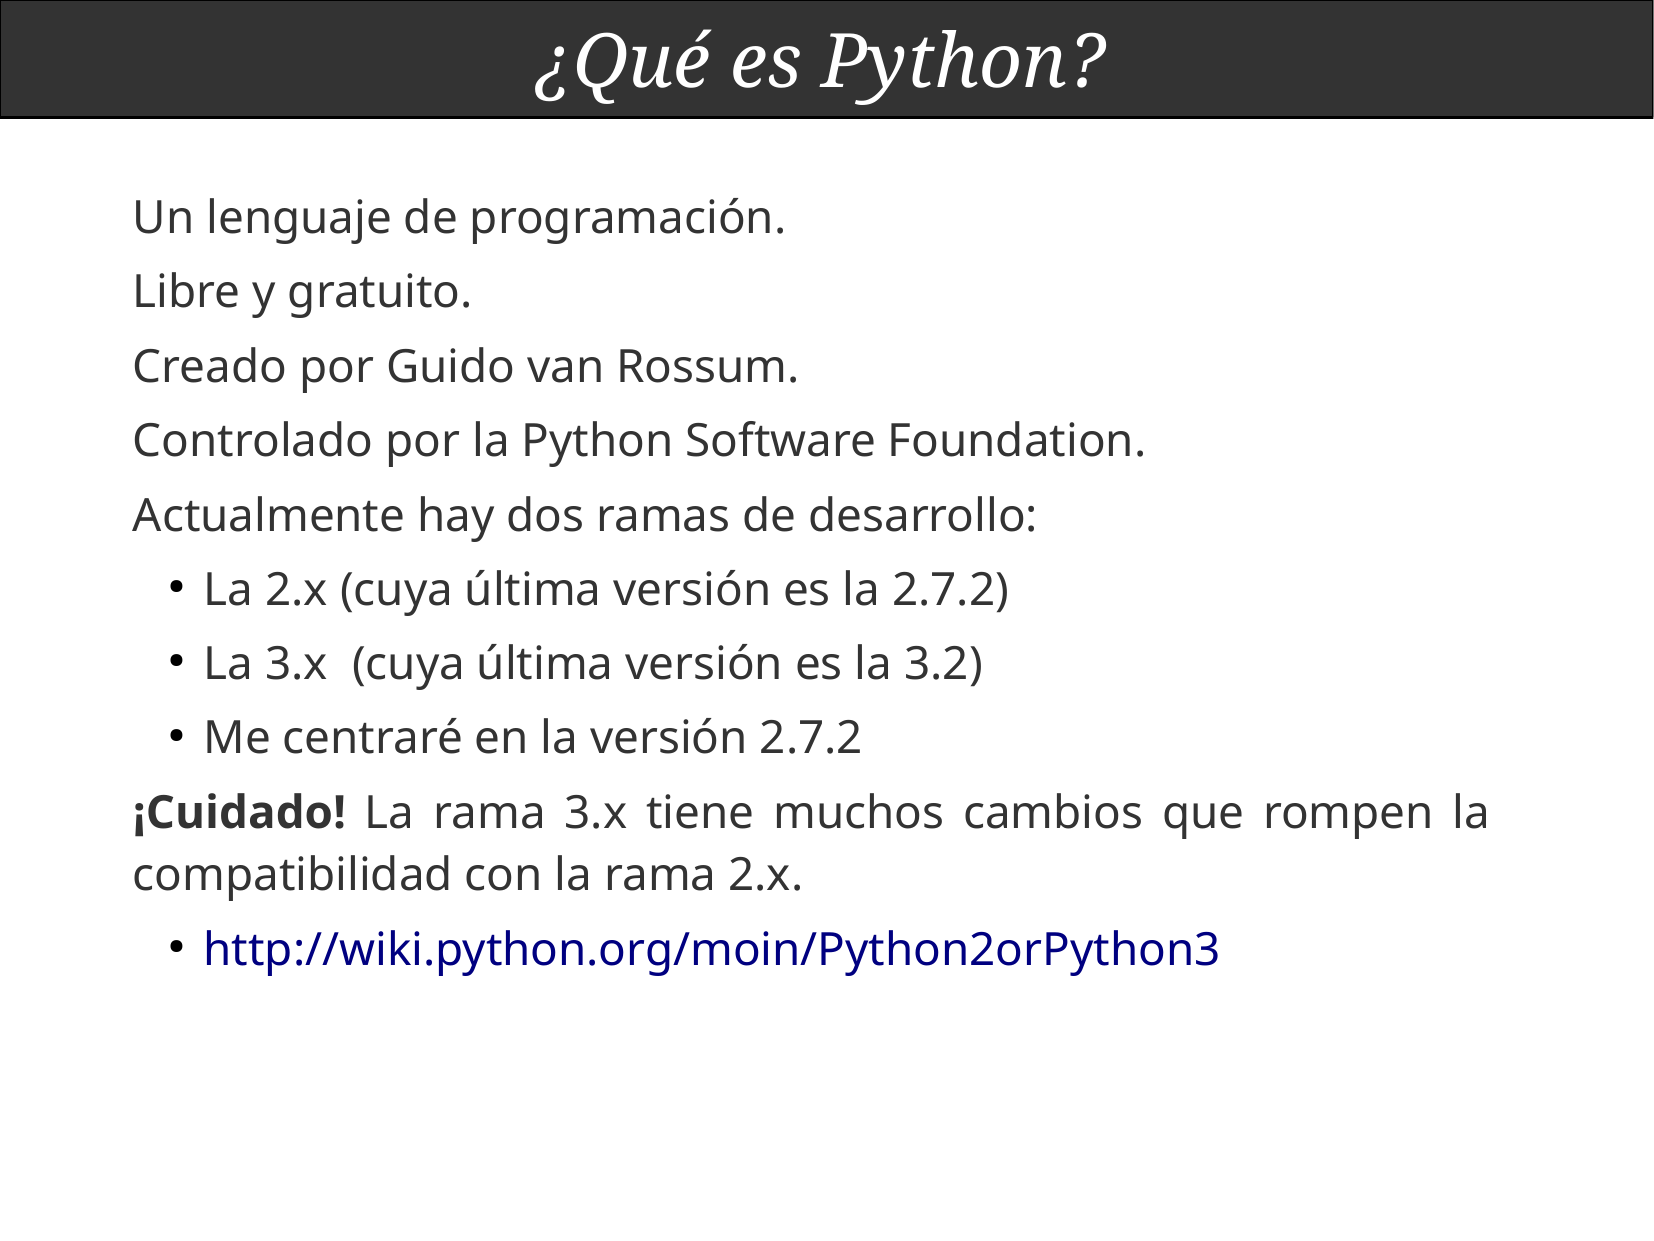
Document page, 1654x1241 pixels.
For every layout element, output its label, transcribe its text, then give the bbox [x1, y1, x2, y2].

text_box Un lenguaje de programación. Libre y gratuito. Creado por Guido van Rossum. Controlado por la Python Software Foundation. Actualmente hay dos ramas de desarrollo: La 2.x (cuya última versión es la 2.7.2) La 3.x (cuya última versión es la 3.2) Me centraré en la versión 2.7.2 ¡Cuidado! La rama 3.x tiene muchos cambios que rompen la compatibilidad con la rama 2.x. http://wiki.python.org/moin/Python2orPython3 [118, 177, 1506, 885]
text_box ¿Qué es Python? [0, 0, 1654, 101]
